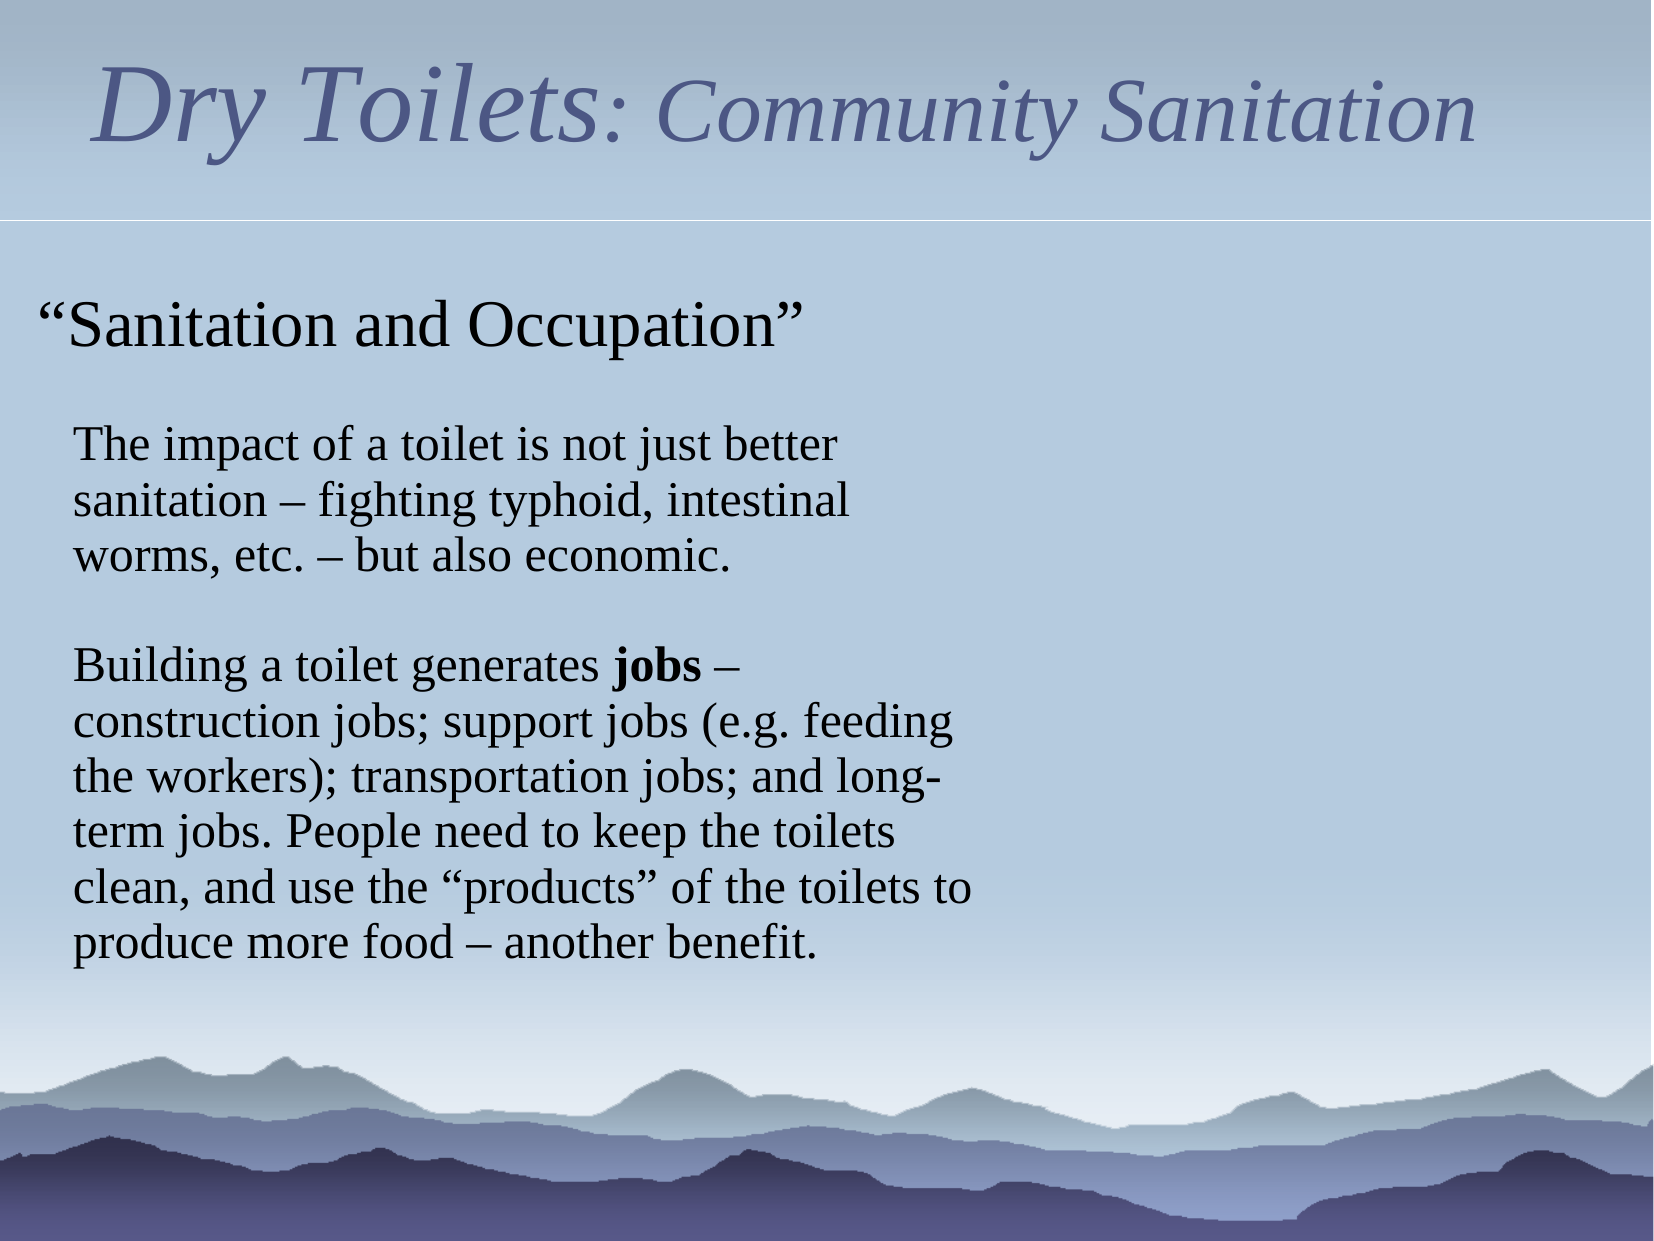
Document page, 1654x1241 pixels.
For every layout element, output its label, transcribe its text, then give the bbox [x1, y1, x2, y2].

title Dry Toilets: Community Sanitation [37, 0, 1534, 208]
title “Sanitation and Occupation” The impact of a toilet is not just better sanitation – fighting typhoid, intestinal worms, etc. – but also economic. Building a toilet generates jobs – construction jobs; support jobs (e.g. feeding the workers); transportation jobs; and long-term jobs. People need to keep the toilets clean, and use the “products” of the toilets to produce more food – another benefit. [37, 206, 976, 1051]
picture [0, 225, 1654, 1241]
